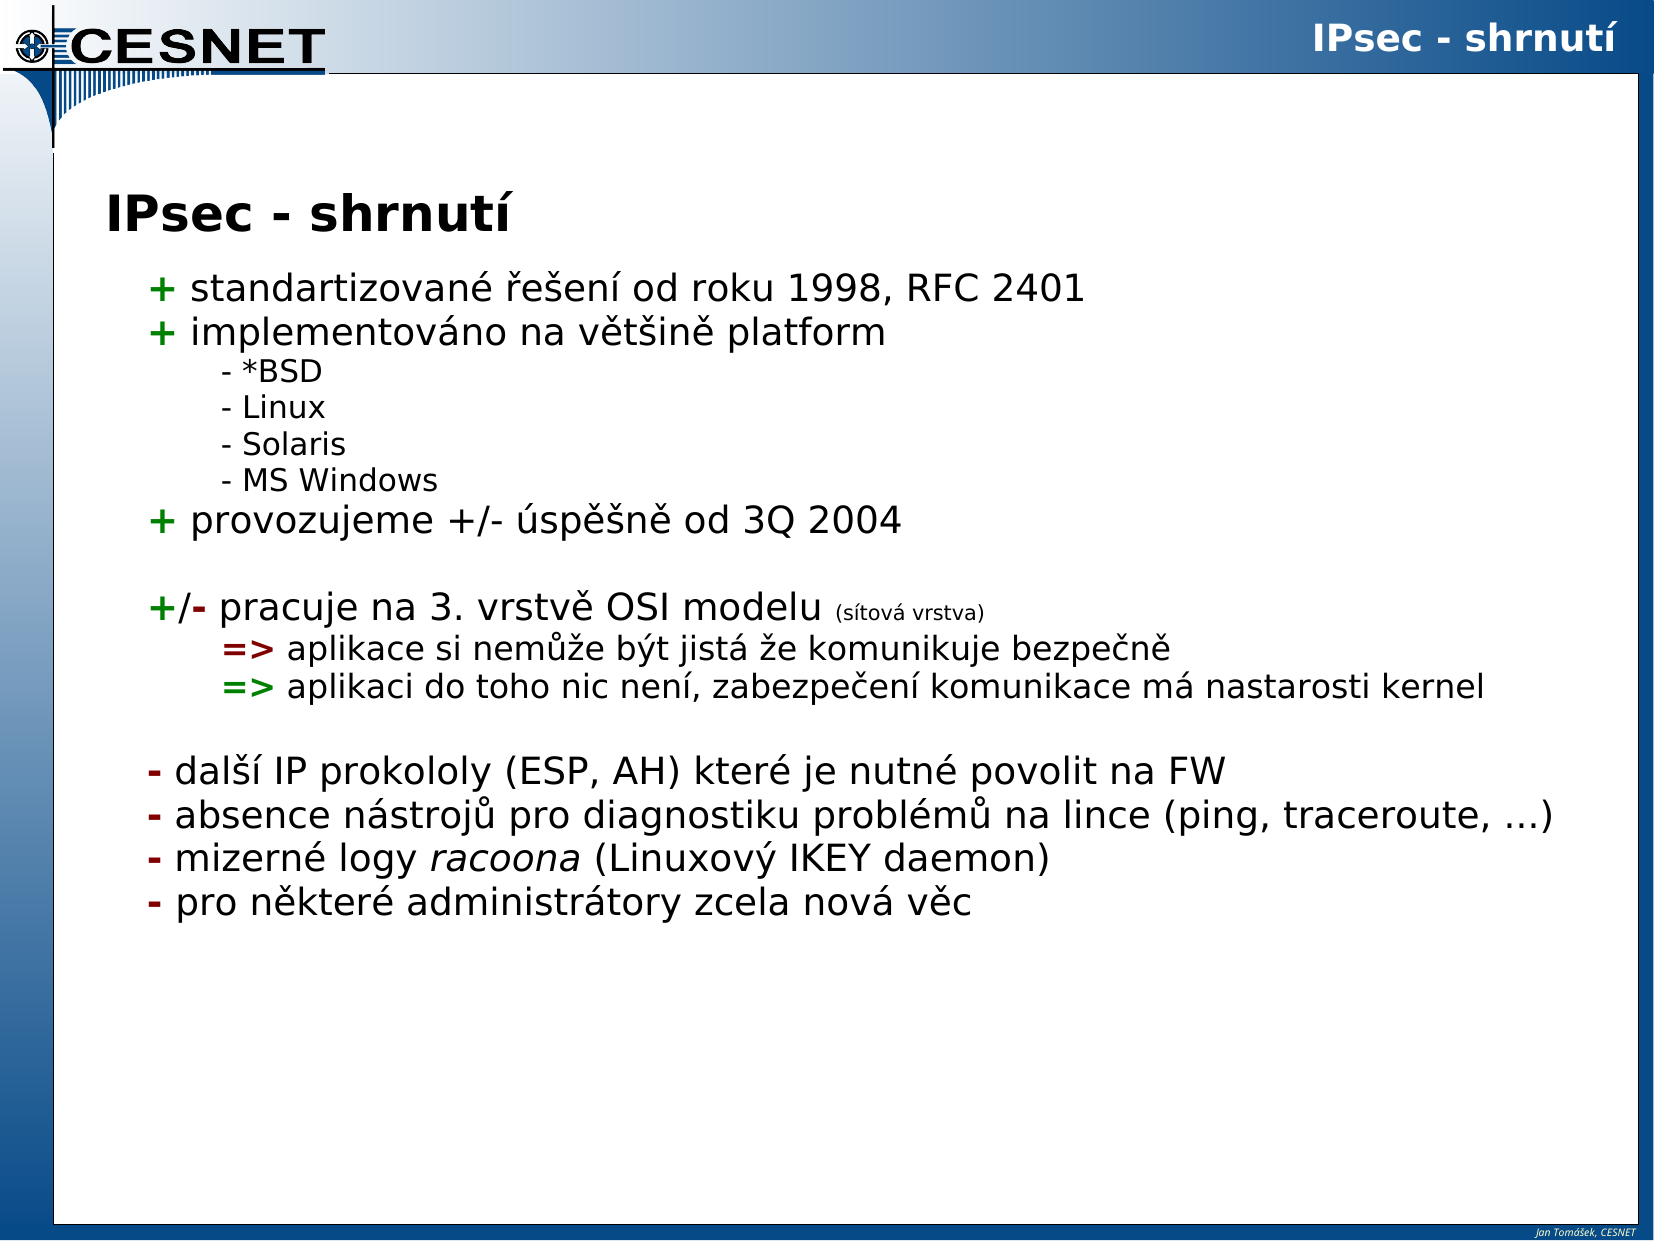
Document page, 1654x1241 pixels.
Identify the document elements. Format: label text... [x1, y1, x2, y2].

text_box Jan Tomášek, CESNET [1328, 1224, 1651, 1241]
text_box IPsec - shrnutí [352, 9, 1632, 68]
text_box + standartizované řešení od roku 1998, RFC 2401 + implementováno na většině platform - *BSD - Linux - Solaris - MS Windows + provozujeme +/- úspěšně od 3Q 2004 +/- pracuje na 3. vrstvě OSI modelu (sítová vrstva) => aplikace si nemůže být jistá že komunikuje bezpečně => aplikaci do toho nic není, zabezpečení komunikace má nastarosti kernel - další IP prokololy (ESP, AH) které je nutné povolit na FW - absence nástrojů pro diagnostiku problémů na lince (ping, traceroute, ...) - mizerné logy racoona (Linuxový IKEY daemon) - pro některé administrátory zcela nová věc [132, 259, 1571, 976]
picture [3, 5, 325, 148]
text_box [0, 0, 1654, 1241]
text_box IPsec - shrnutí [90, 177, 527, 251]
